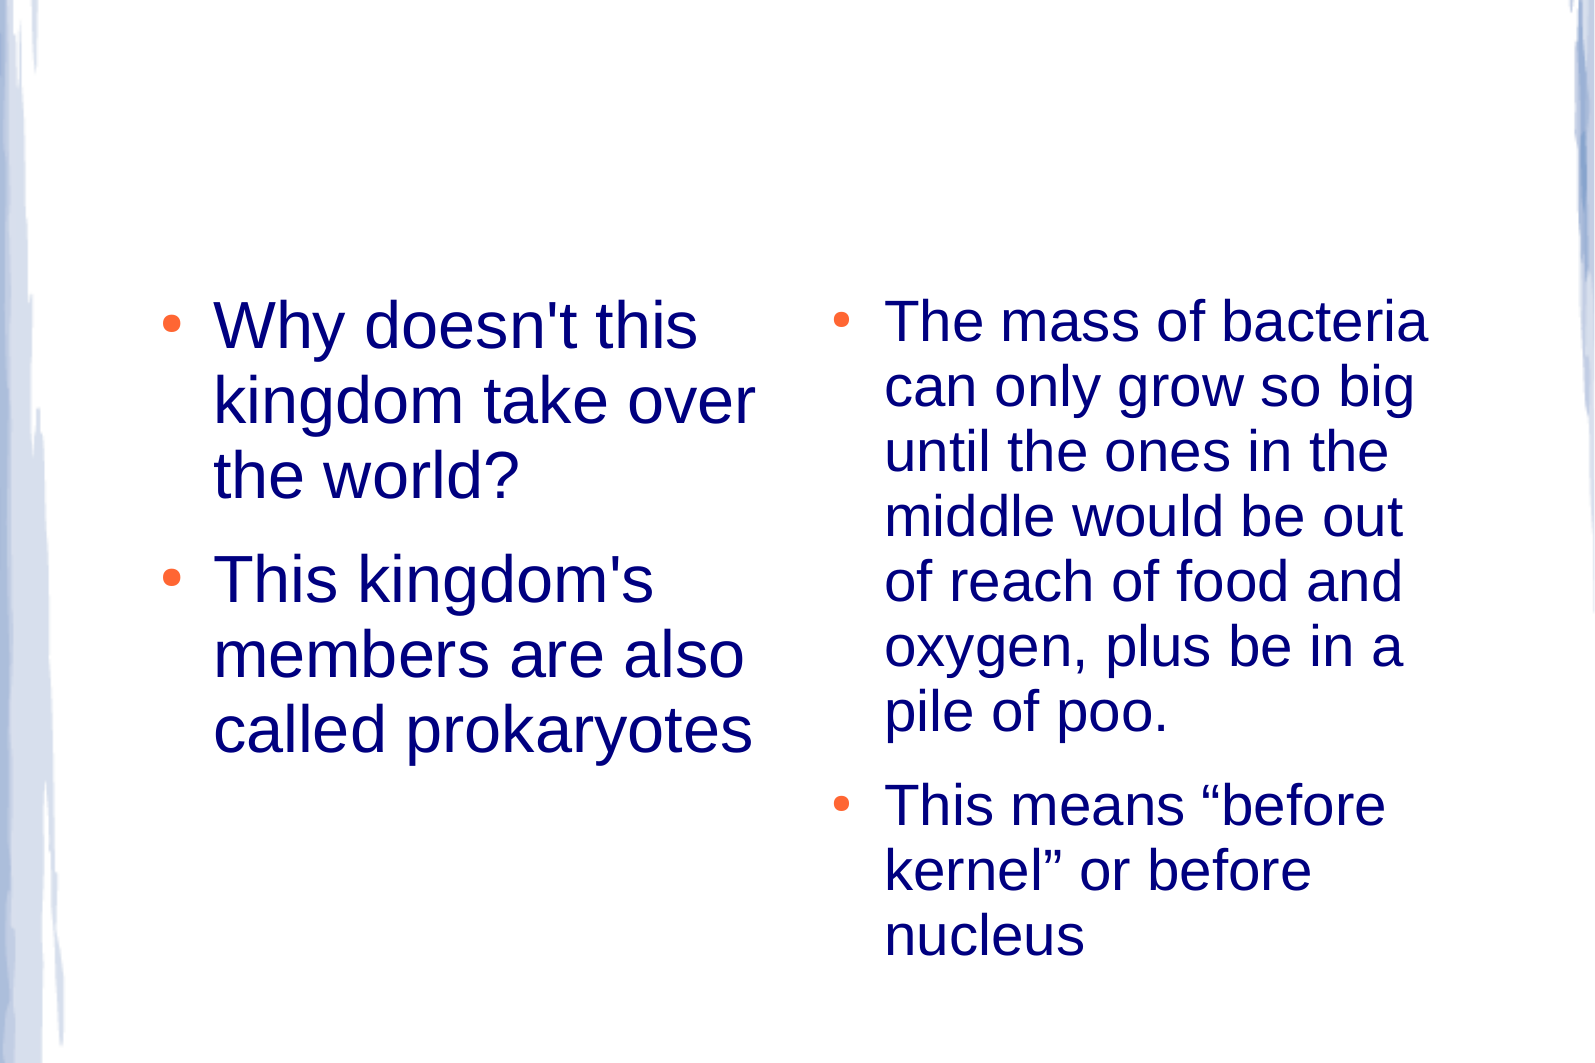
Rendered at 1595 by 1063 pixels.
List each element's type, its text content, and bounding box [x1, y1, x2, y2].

list Why doesn't this kingdom take over the world? This kingdom's members are also called prokaryotes [142, 288, 782, 871]
picture [0, 0, 1595, 1063]
list The mass of bacteria can only grow so big until the ones in the middle would be out of reach of food and oxygen, plus be in a pile of poo. This means “before kernel” or before nucleus [813, 288, 1453, 966]
